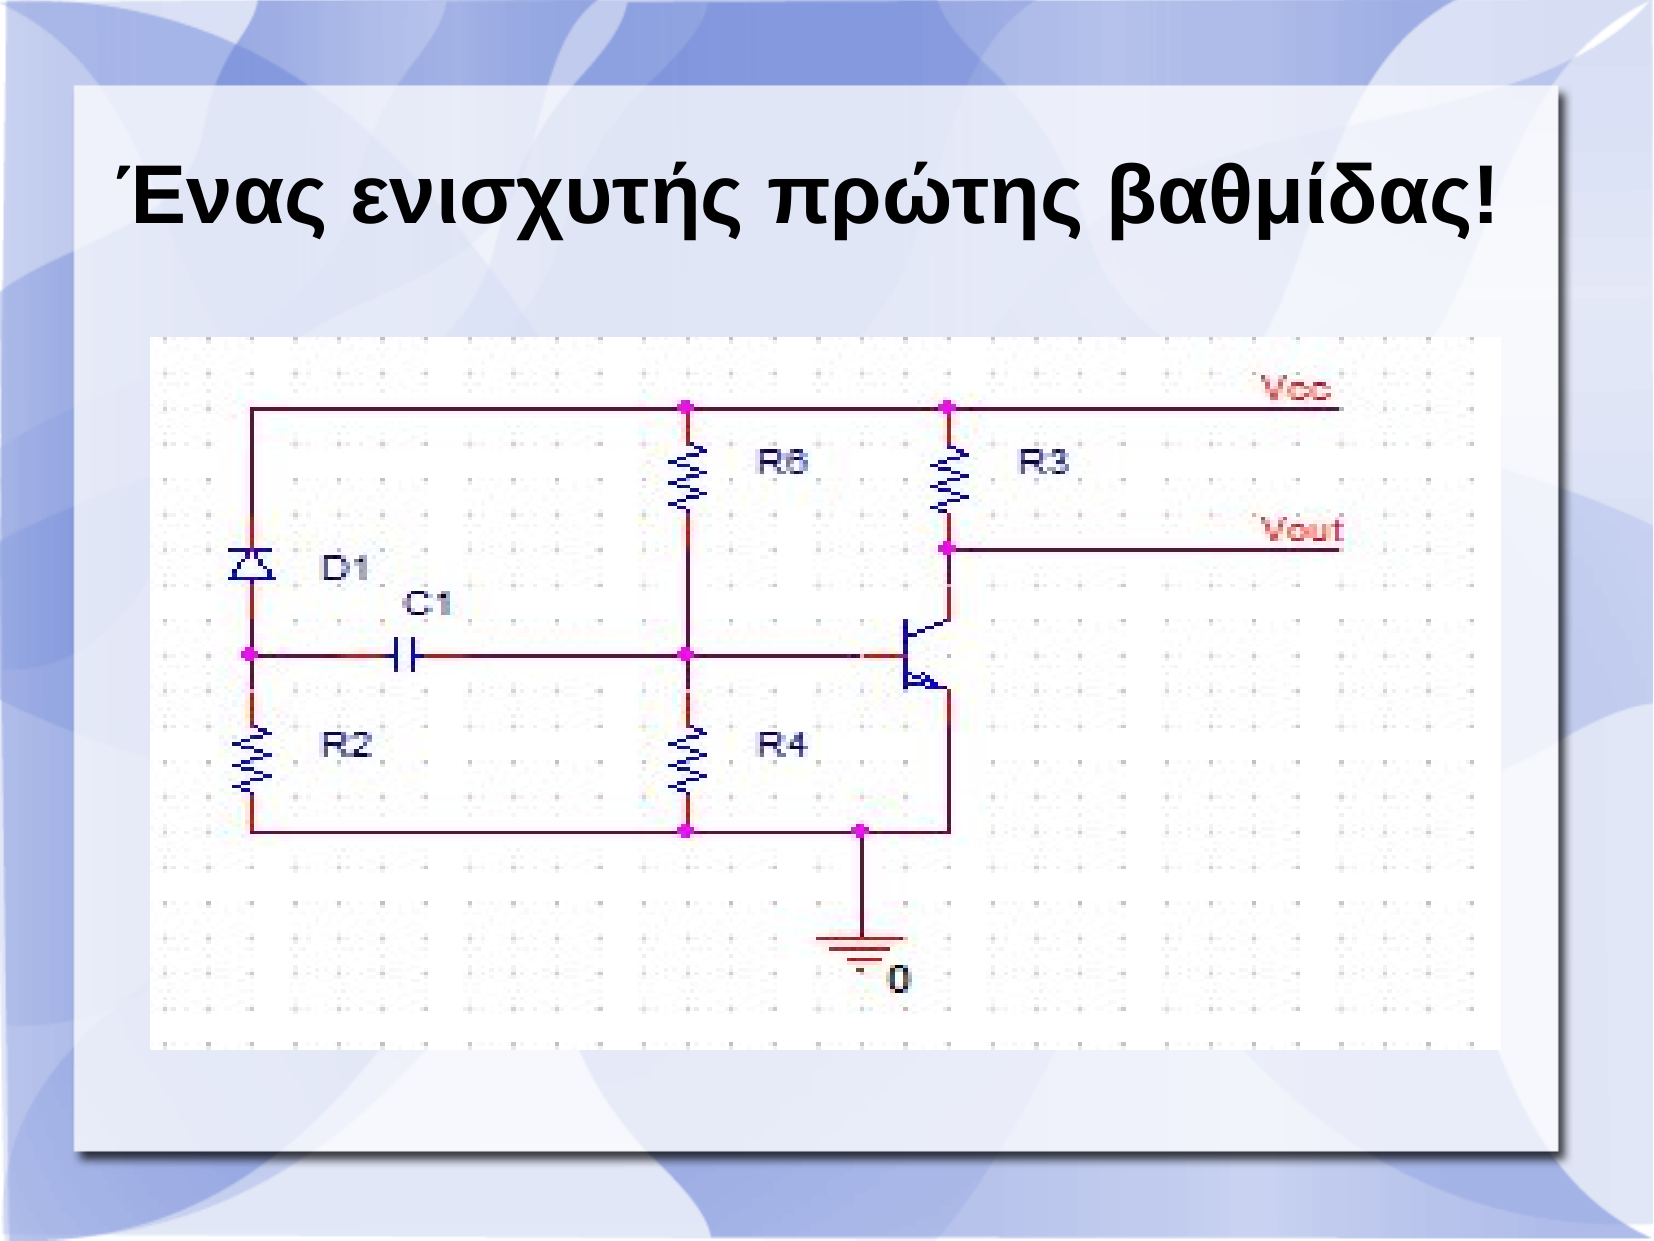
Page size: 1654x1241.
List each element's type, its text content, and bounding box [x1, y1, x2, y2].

picture [0, 0, 1654, 1241]
title Ένας ενισχυτής πρώτης βαθμίδας! [82, 98, 1535, 291]
